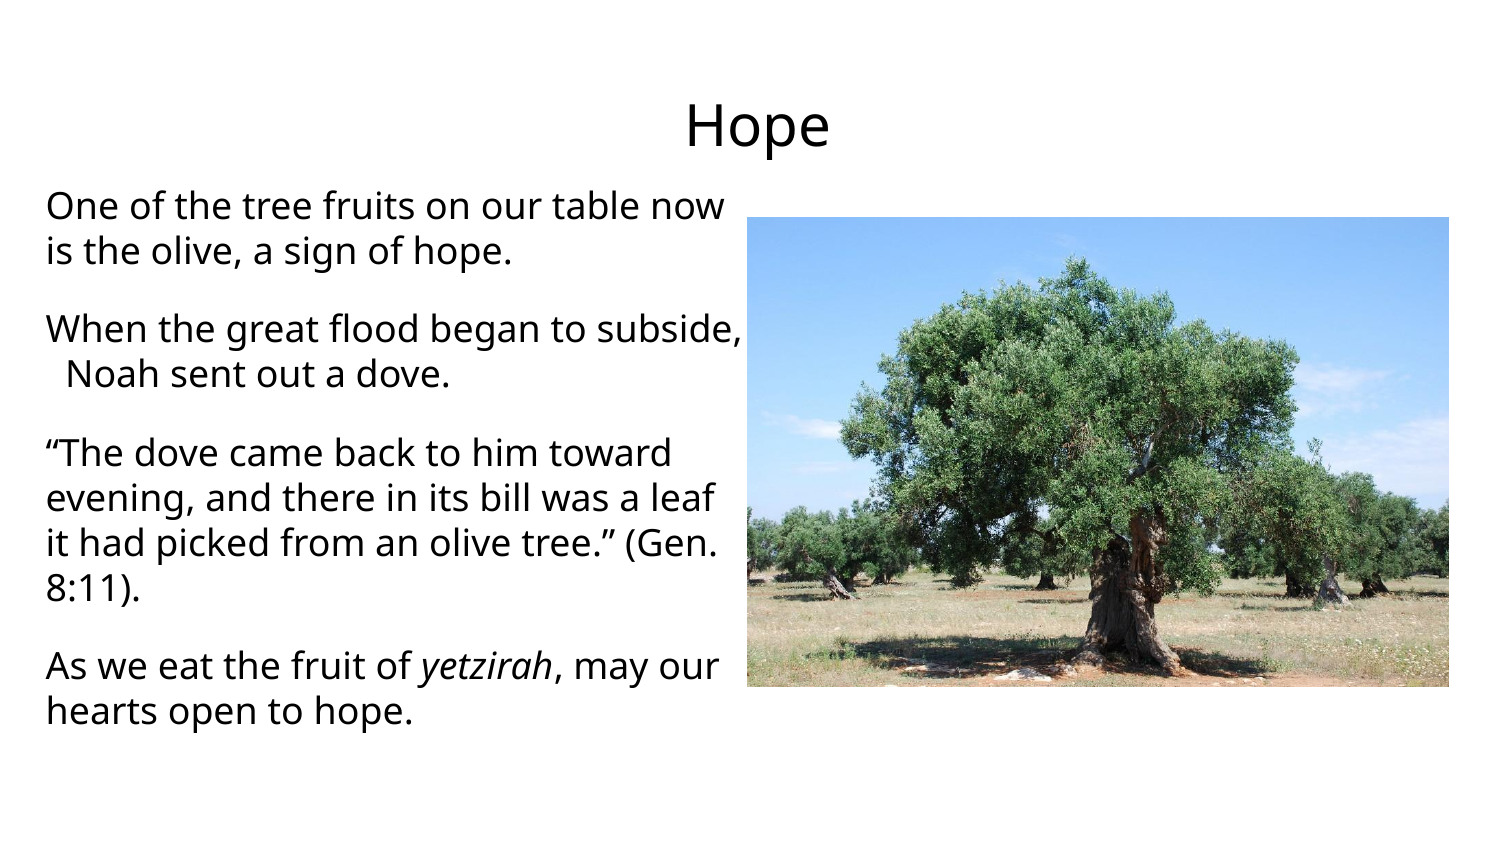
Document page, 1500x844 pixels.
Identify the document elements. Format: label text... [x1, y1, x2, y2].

title Hope [51, 72, 1449, 167]
picture [747, 217, 1449, 687]
list One of the tree fruits on our table now is the olive, a sign of hope. When the great flood began to subside, Noah sent out a dove. “The dove came back to him toward evening, and there in its bill was a leaf it had picked from an olive tree.” (Gen. 8:11). As we eat the fruit of yetzirah, may our hearts open to hope. [30, 166, 762, 776]
